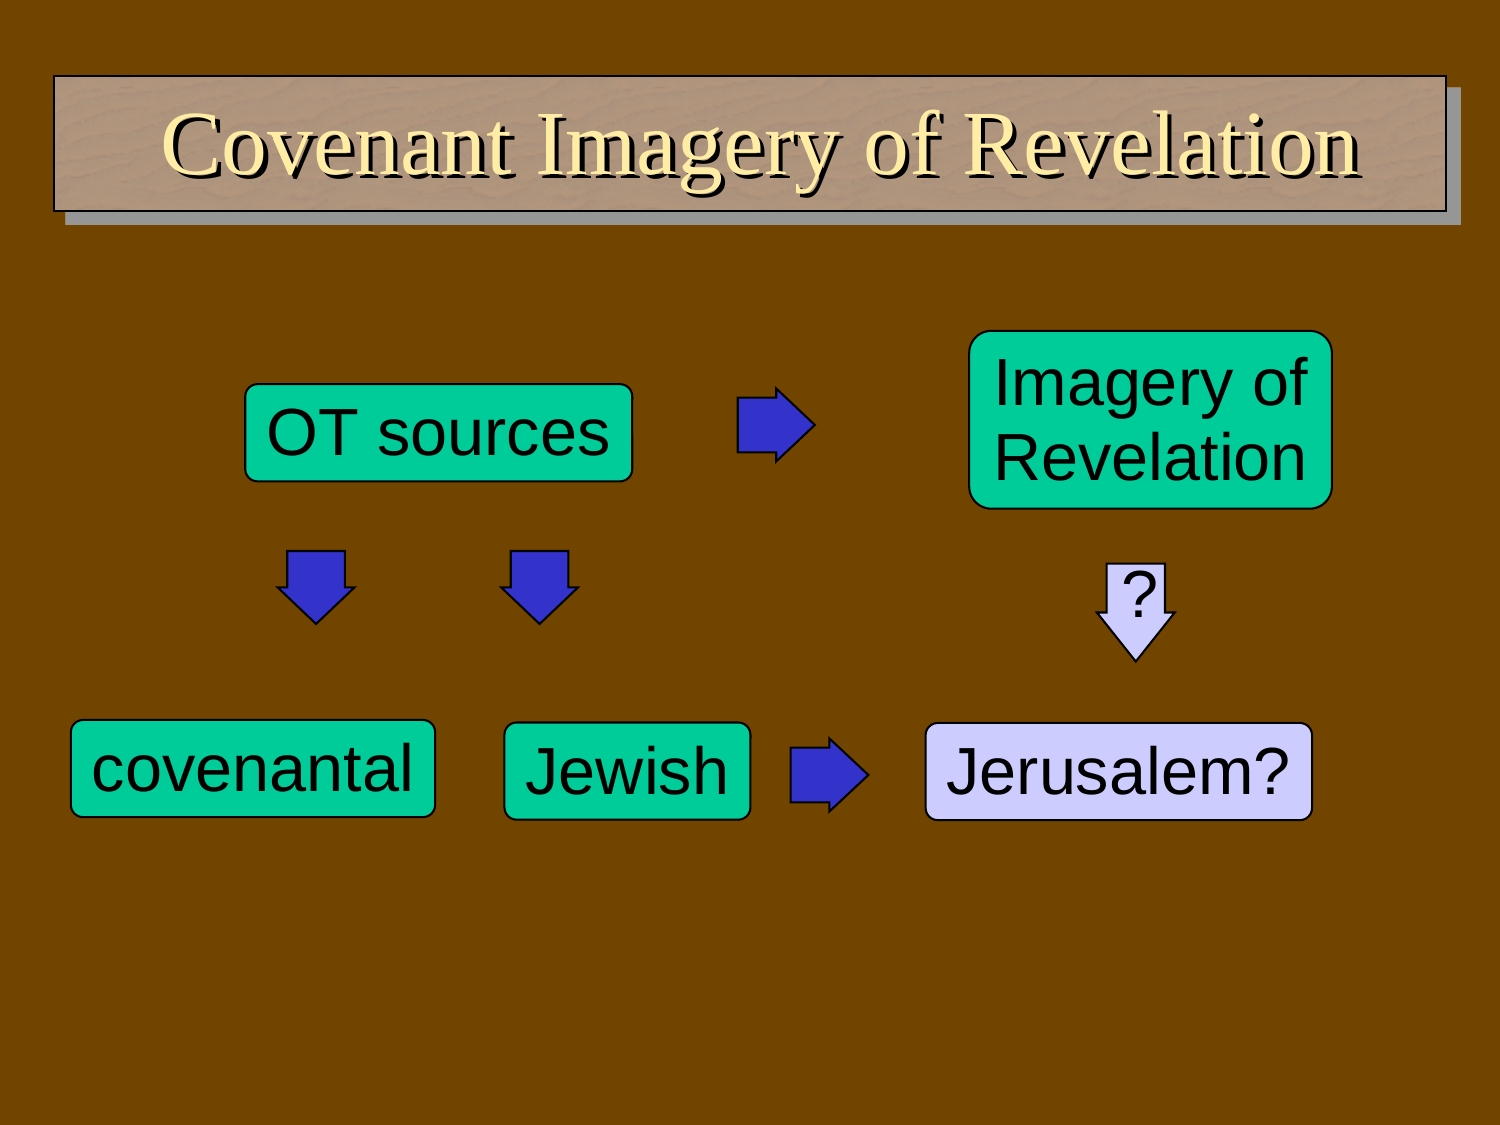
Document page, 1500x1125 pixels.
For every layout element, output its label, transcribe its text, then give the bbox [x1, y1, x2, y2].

title Covenant Imagery of Revelation [65, 85, 1435, 203]
text_box Imagery of Revelation [969, 330, 1332, 509]
text_box [277, 550, 355, 624]
text_box [737, 388, 815, 462]
text_box OT sources [245, 384, 633, 482]
text_box Jerusalem? [925, 722, 1313, 821]
picture [55, 77, 1445, 210]
text_box covenantal [70, 719, 436, 818]
text_box ? [1096, 563, 1175, 662]
text_box [501, 550, 579, 624]
text_box Jewish [504, 722, 751, 820]
text_box [790, 738, 869, 812]
